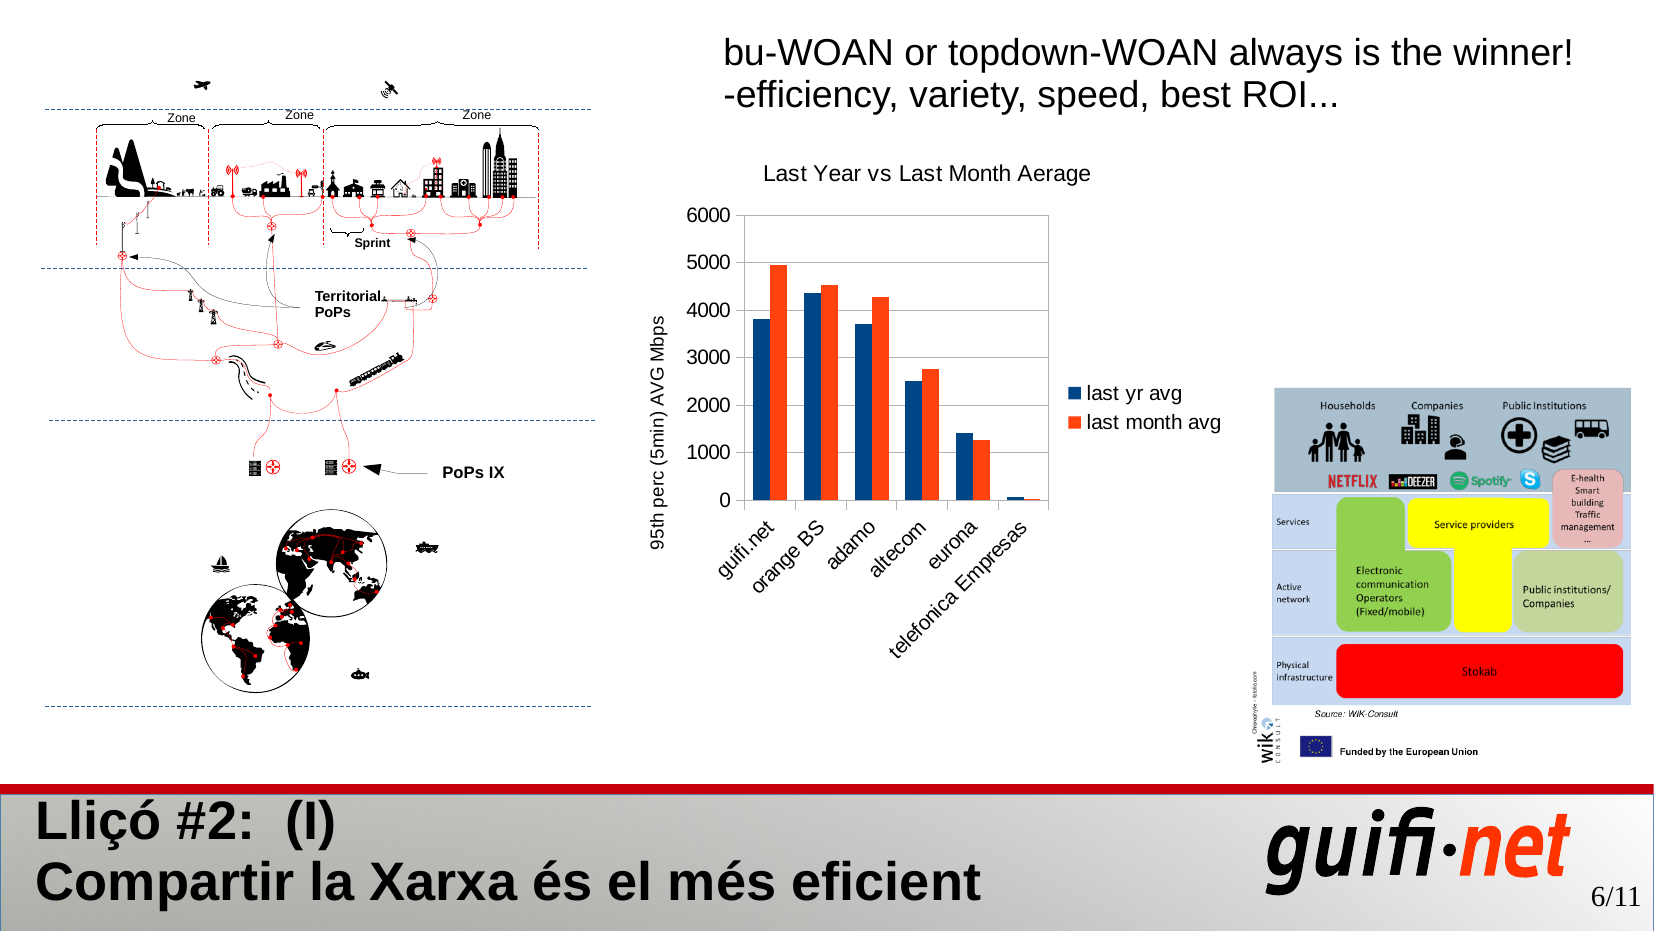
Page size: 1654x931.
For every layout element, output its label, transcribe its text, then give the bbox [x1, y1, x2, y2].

text_box Territorial PoPs [300, 280, 404, 335]
text_box Zone [152, 103, 249, 133]
text_box Zone [270, 101, 367, 130]
text_box bu-WOAN or topdown-WOAN always is the winner! -efficiency, variety, speed, best ROI... [708, 23, 1630, 123]
text_box Zone [447, 101, 544, 130]
picture [45, 29, 587, 745]
text_box Sprint [339, 229, 426, 273]
title Lliçó #2: (I) Compartir la Xarxa és el més eficient [35, 790, 1182, 912]
chart [614, 141, 1241, 674]
text_box PoPs IX [427, 455, 528, 492]
picture [1251, 385, 1642, 768]
